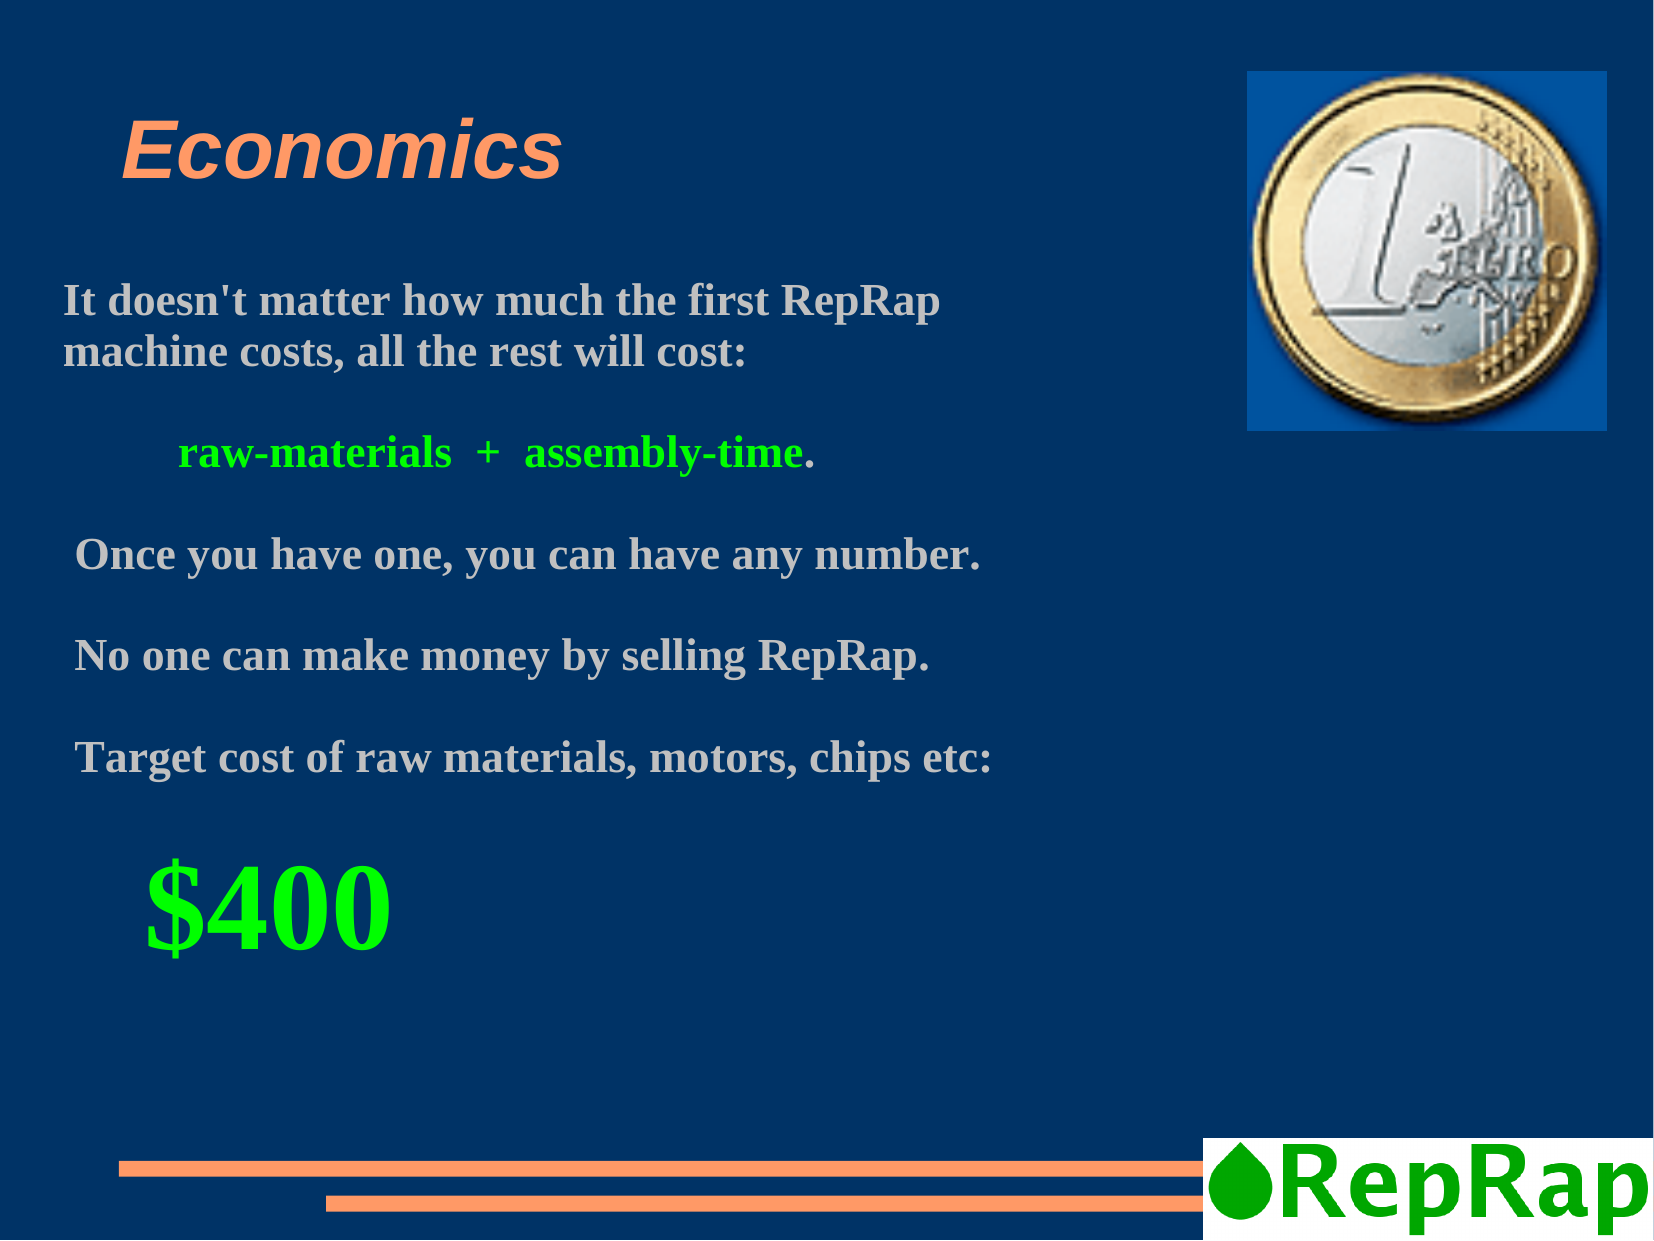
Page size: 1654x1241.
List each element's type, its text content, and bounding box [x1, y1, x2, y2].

picture [1203, 1138, 1654, 1241]
picture [1247, 71, 1607, 431]
title Economics [121, 46, 1534, 254]
text_box It doesn't matter how much the first RepRap machine costs, all the rest will cost: raw-materials + assembly-time. Once you have one, you can have any number. No one can make money by selling RepRap. Target cost of raw materials, motors, chips etc: $400 [62, 275, 1423, 1070]
